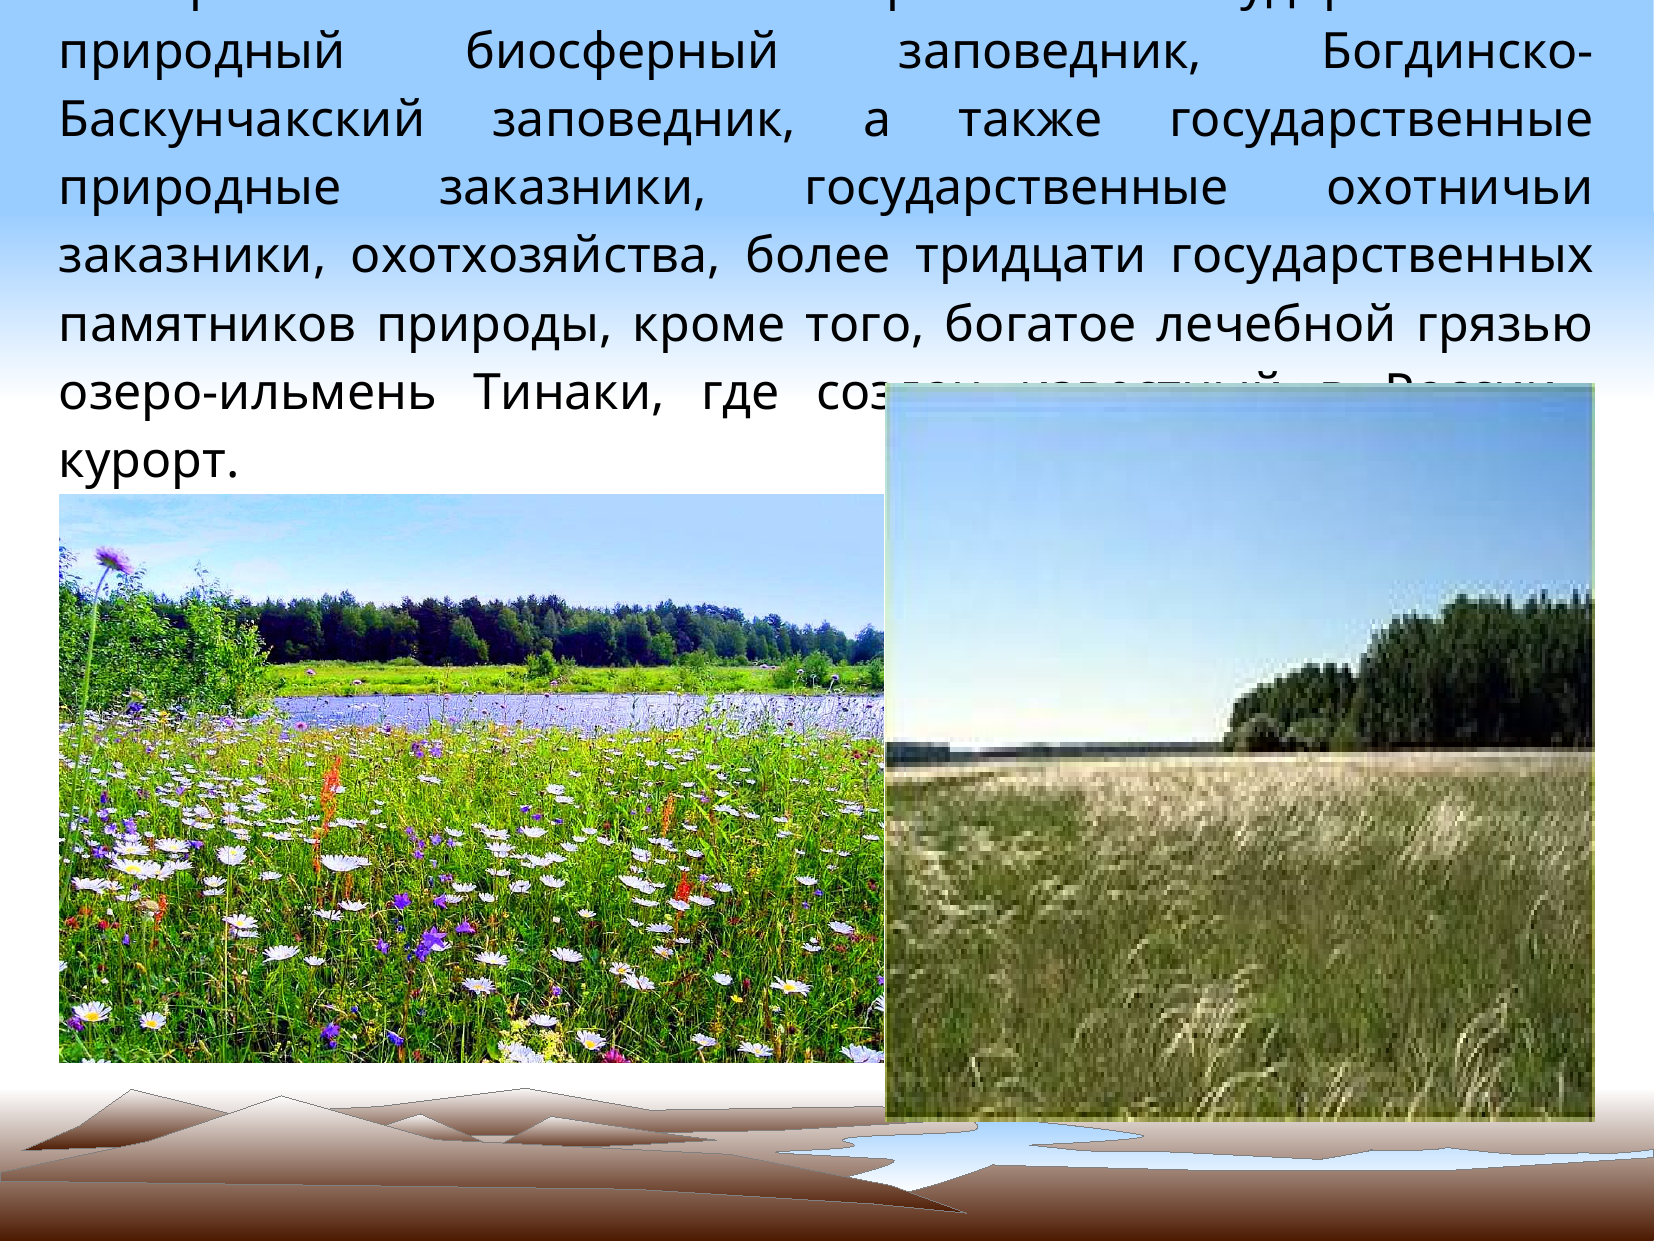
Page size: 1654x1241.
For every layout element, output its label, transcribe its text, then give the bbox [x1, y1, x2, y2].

picture [885, 383, 1595, 1123]
picture [59, 494, 884, 1063]
title В Астраханской области есть Астраханский государственный природный биосферный заповедник, Богдинско-Баскунчакский заповедник, а также государственные природные заказники, государственные охотничьи заказники, охотхозяйства, более тридцати государственных памятников природы, кроме того, богатое лечебной грязью озеро-ильмень Тинаки, где создан известный в России курорт. [59, 55, 1595, 384]
